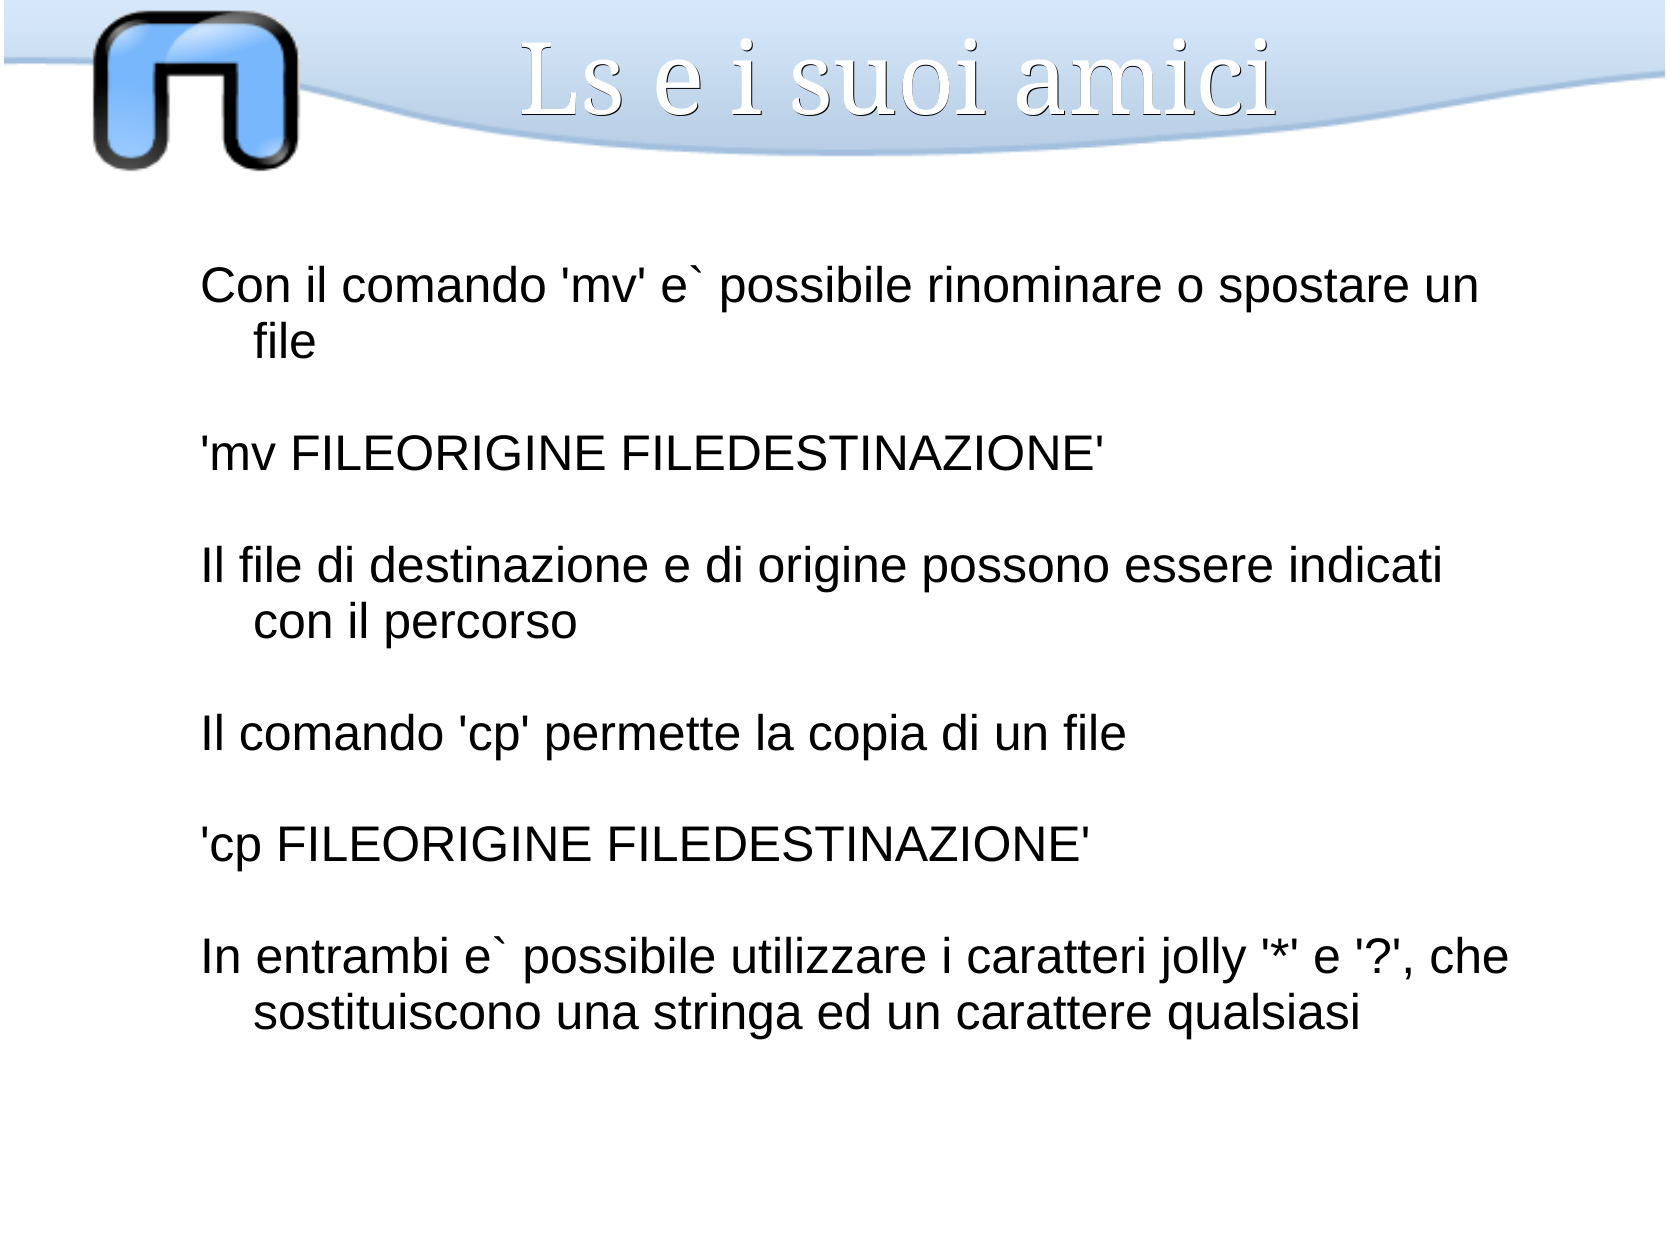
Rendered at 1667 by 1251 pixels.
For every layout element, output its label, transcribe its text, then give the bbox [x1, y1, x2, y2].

list Con il comando 'mv' e` possibile rinominare o spostare un file 'mv FILEORIGINE FILEDESTINAZIONE' Il file di destinazione e di origine possono essere indicati con il percorso Il comando 'cp' permette la copia di un file 'cp FILEORIGINE FILEDESTINAZIONE' In entrambi e` possibile utilizzare i caratteri jolly '*' e '?', che sostituiscono una stringa ed un carattere qualsiasi [182, 257, 1525, 1170]
picture [0, 0, 1667, 1251]
text_box Ls e i suoi amici [373, 0, 1497, 159]
